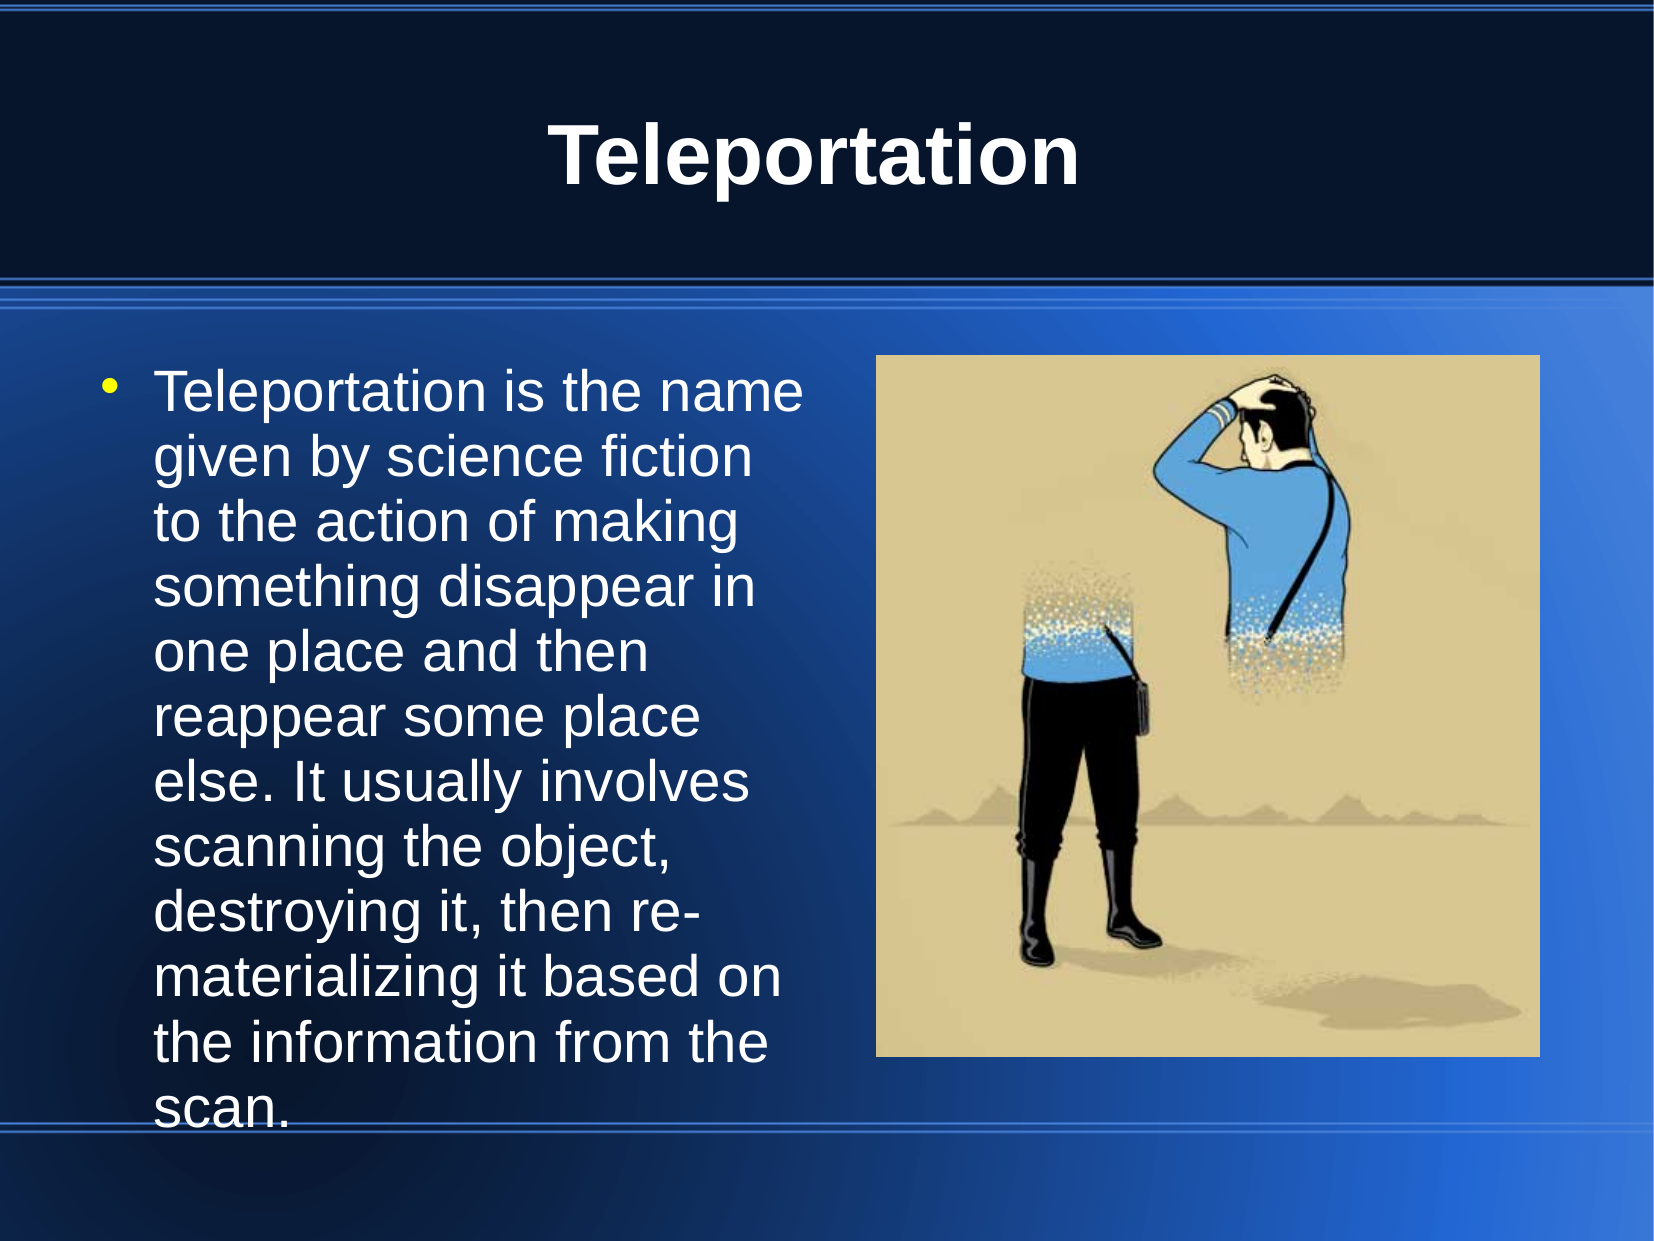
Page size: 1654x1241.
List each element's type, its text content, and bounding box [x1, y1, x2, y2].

title Teleportation [82, 49, 1571, 257]
picture [0, 0, 1654, 1241]
list Teleportation is the name given by science fiction to the action of making something disappear in one place and then reappear some place else. It usually involves scanning the object, destroying it, then re-materializing it based on the information from the scan. [82, 355, 809, 1141]
